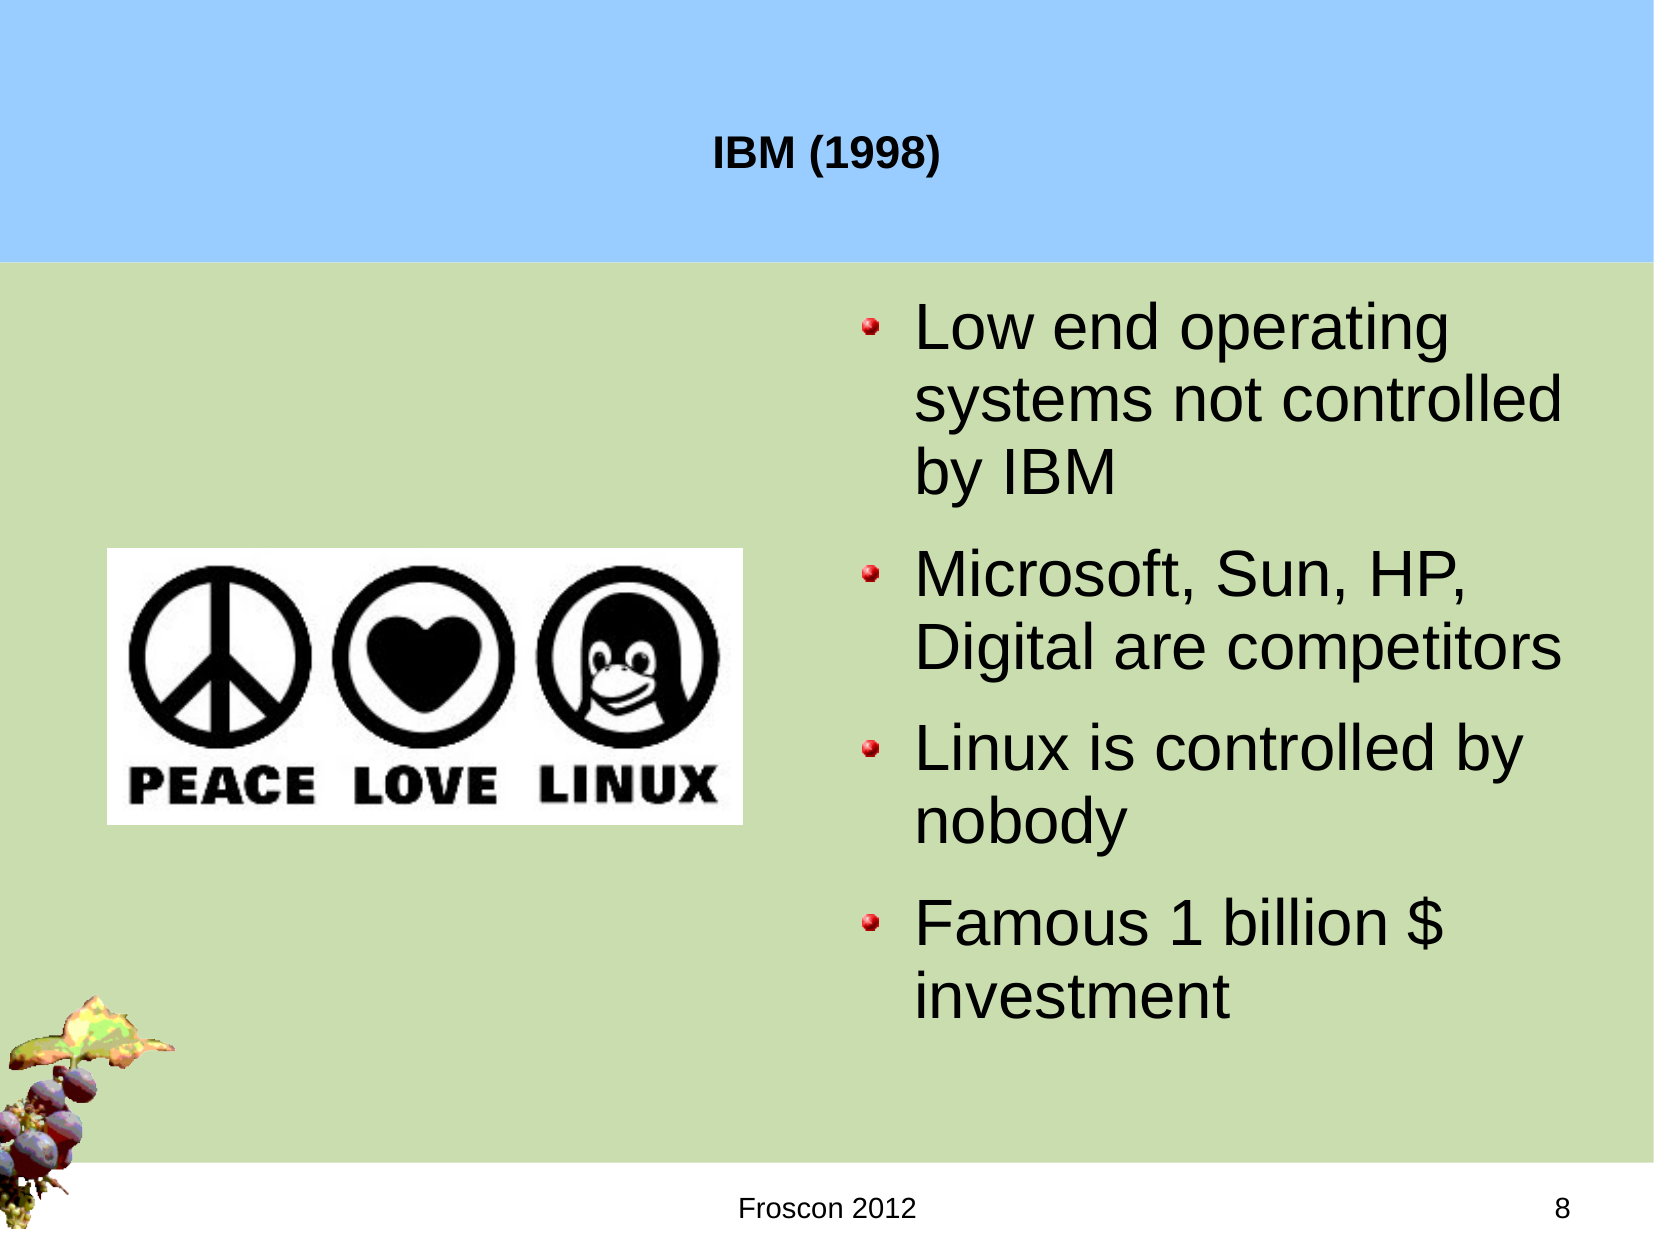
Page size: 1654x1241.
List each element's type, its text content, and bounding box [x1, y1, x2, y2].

picture [107, 548, 743, 825]
picture [0, 990, 188, 1229]
list Low end operating systems not controlled by IBM Microsoft, Sun, HP, Digital are competitors Linux is controlled by nobody Famous 1 billion $ investment [845, 290, 1572, 1109]
title IBM (1998) [82, 49, 1571, 257]
